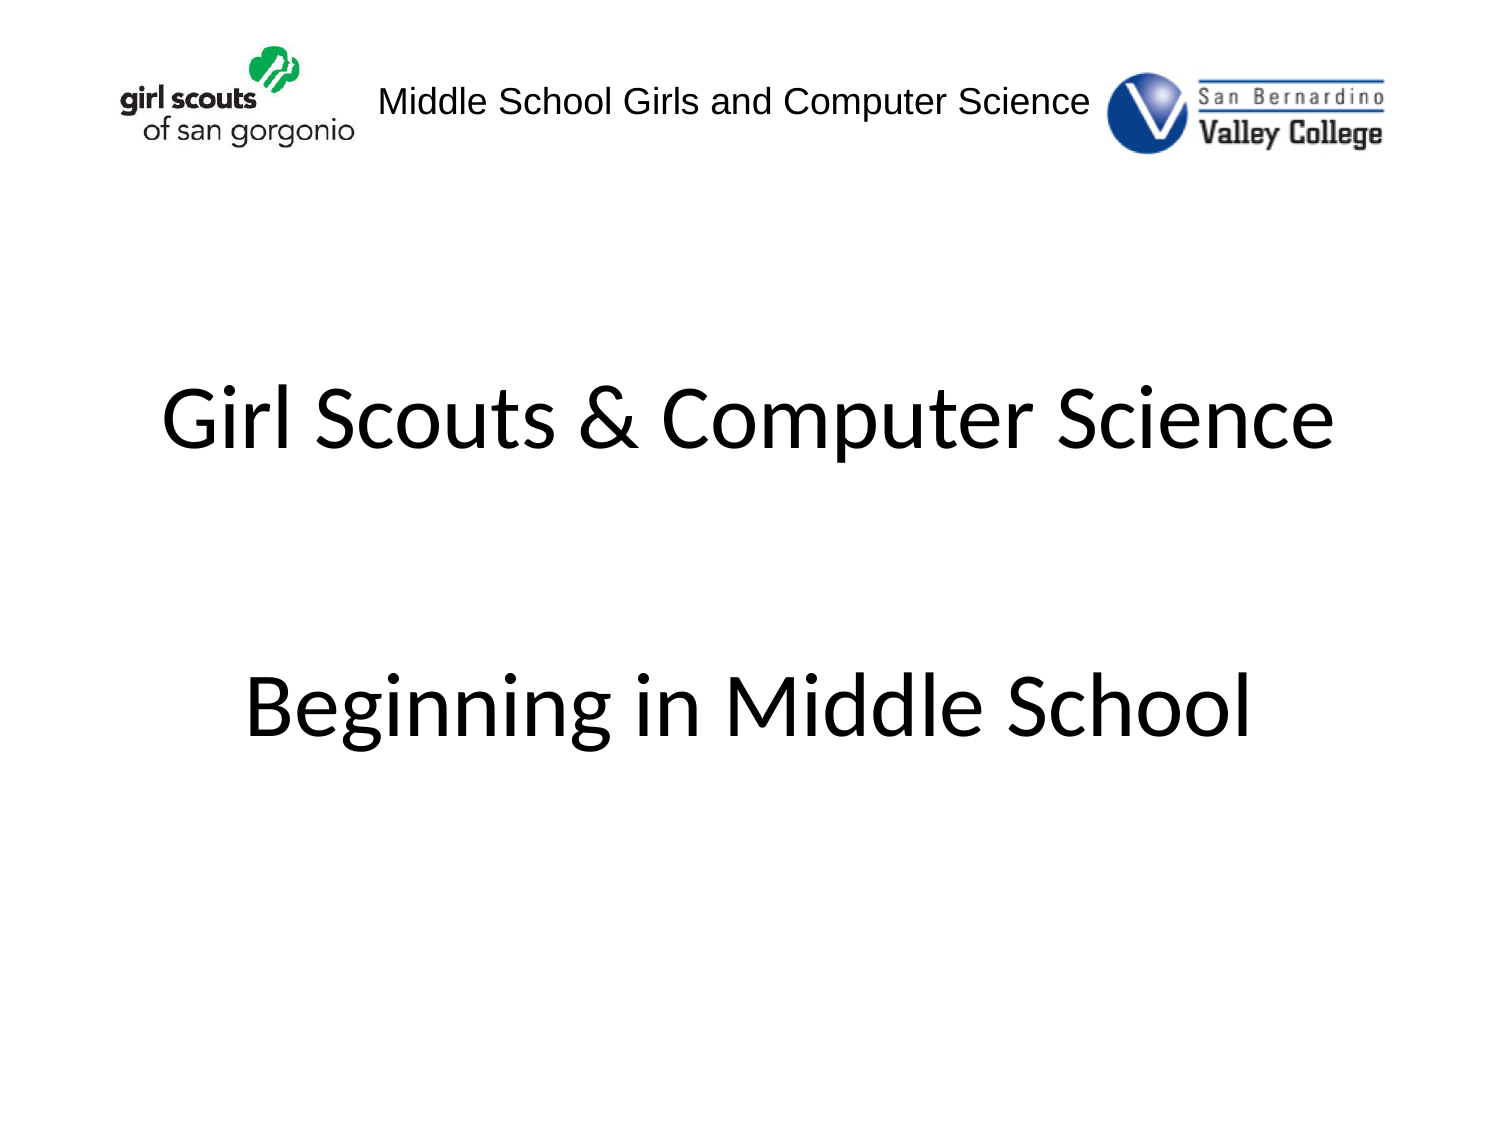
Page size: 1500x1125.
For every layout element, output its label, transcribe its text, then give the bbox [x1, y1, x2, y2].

title Girl Scouts & Computer Science [112, 349, 1388, 591]
picture [112, 44, 376, 156]
subtitle Beginning in Middle School [225, 637, 1275, 925]
picture [1105, 67, 1388, 156]
